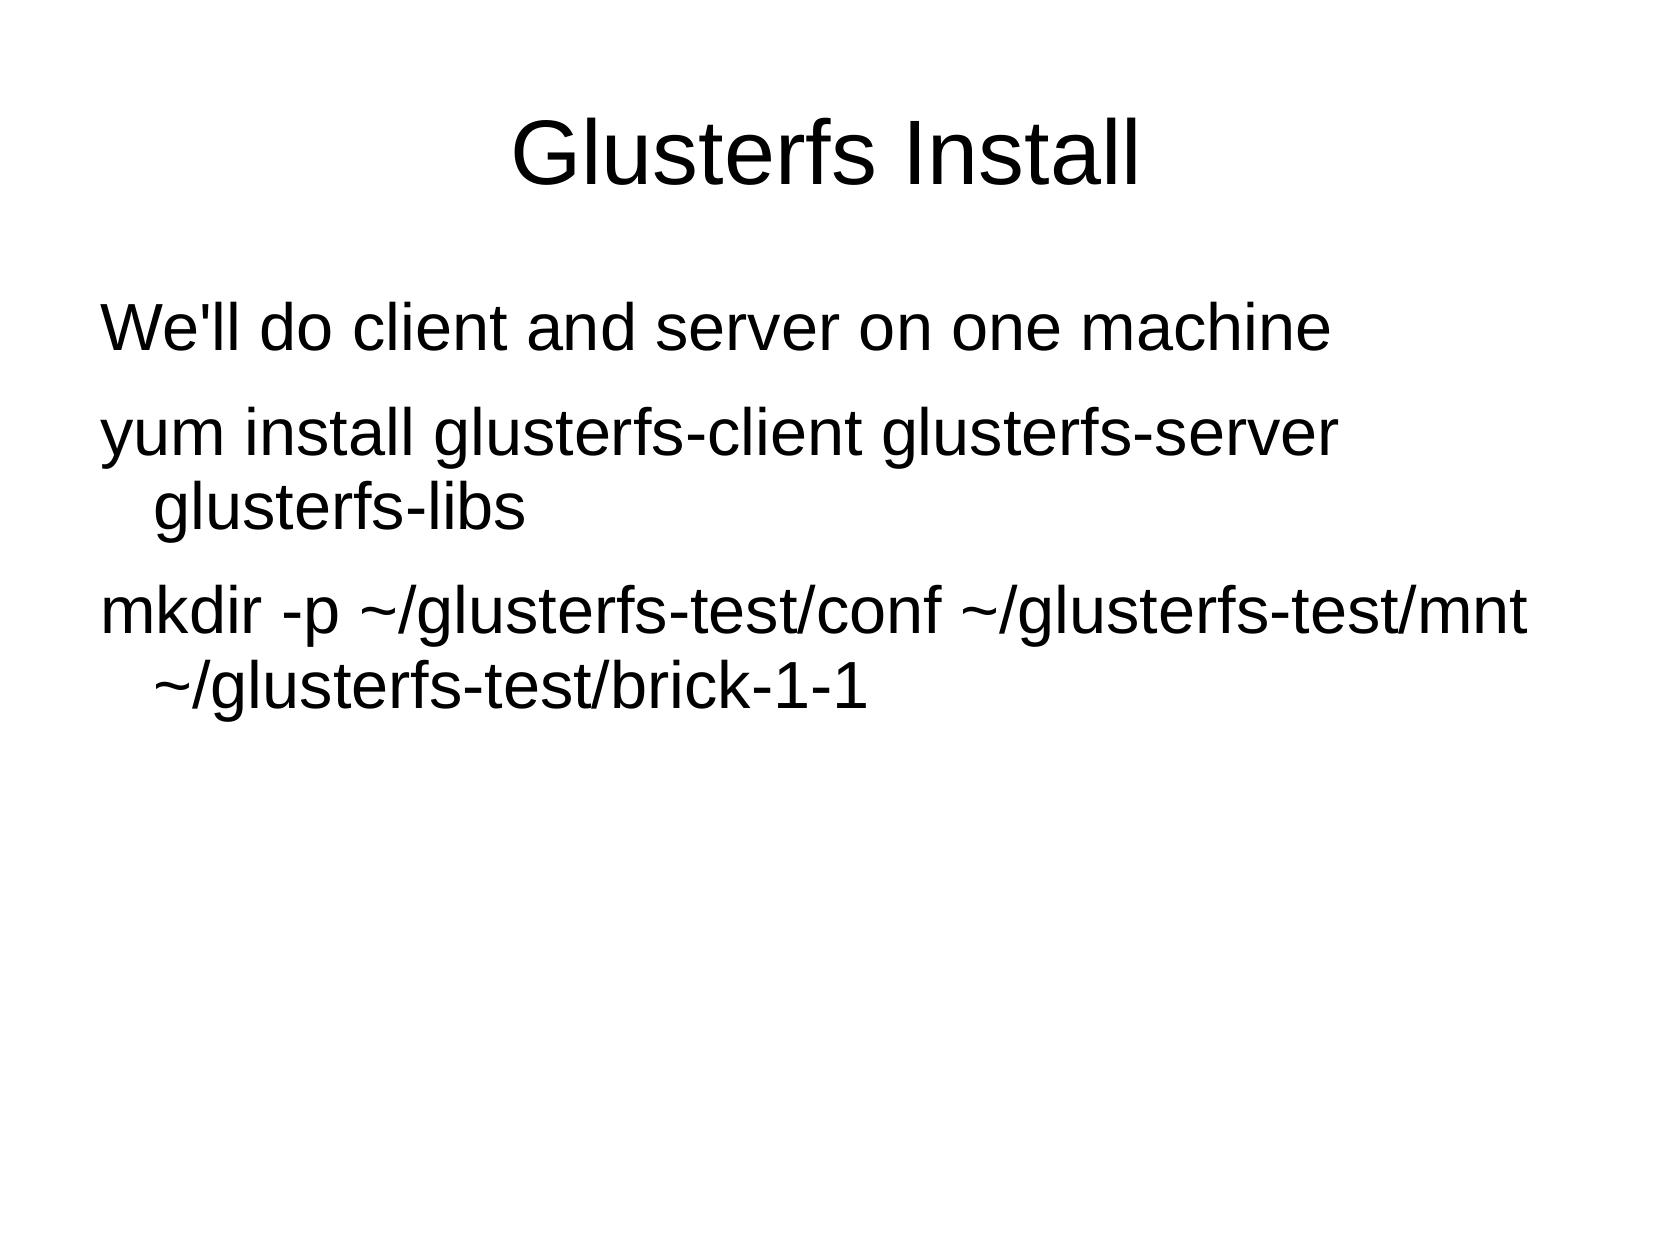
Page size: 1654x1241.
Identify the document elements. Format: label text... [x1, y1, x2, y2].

list We'll do client and server on one machine yum install glusterfs-client glusterfs-server glusterfs-libs mkdir -p ~/glusterfs-test/conf ~/glusterfs-test/mnt ~/glusterfs-test/brick-1-1 [82, 290, 1571, 1094]
title Glusterfs Install [82, 56, 1571, 250]
